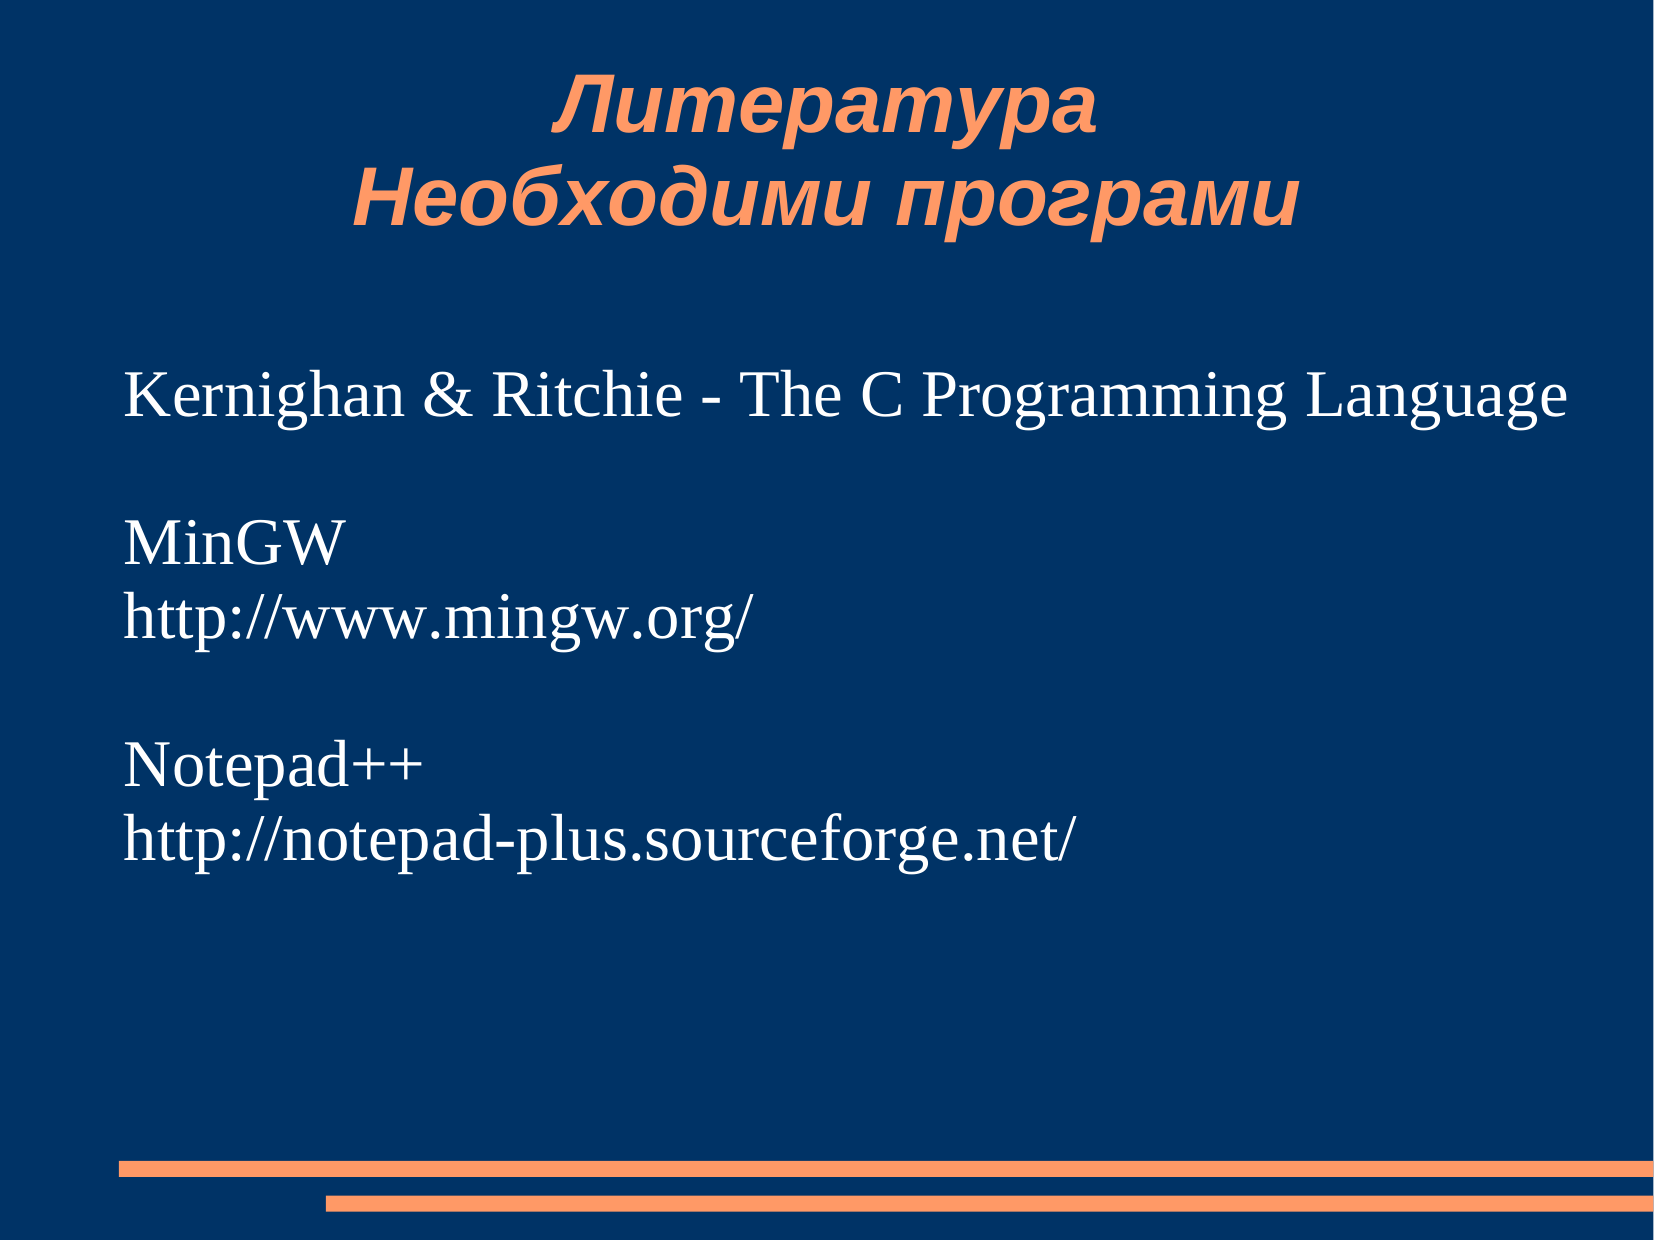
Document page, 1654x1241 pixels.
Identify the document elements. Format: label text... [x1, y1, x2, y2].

subtitle Kernighan & Ritchie - The C Programming Language MinGW http://www.mingw.org/ Notepad++ http://notepad-plus.sourceforge.net/ [88, 322, 1625, 1133]
title Литература Необходими програми [121, 46, 1534, 254]
